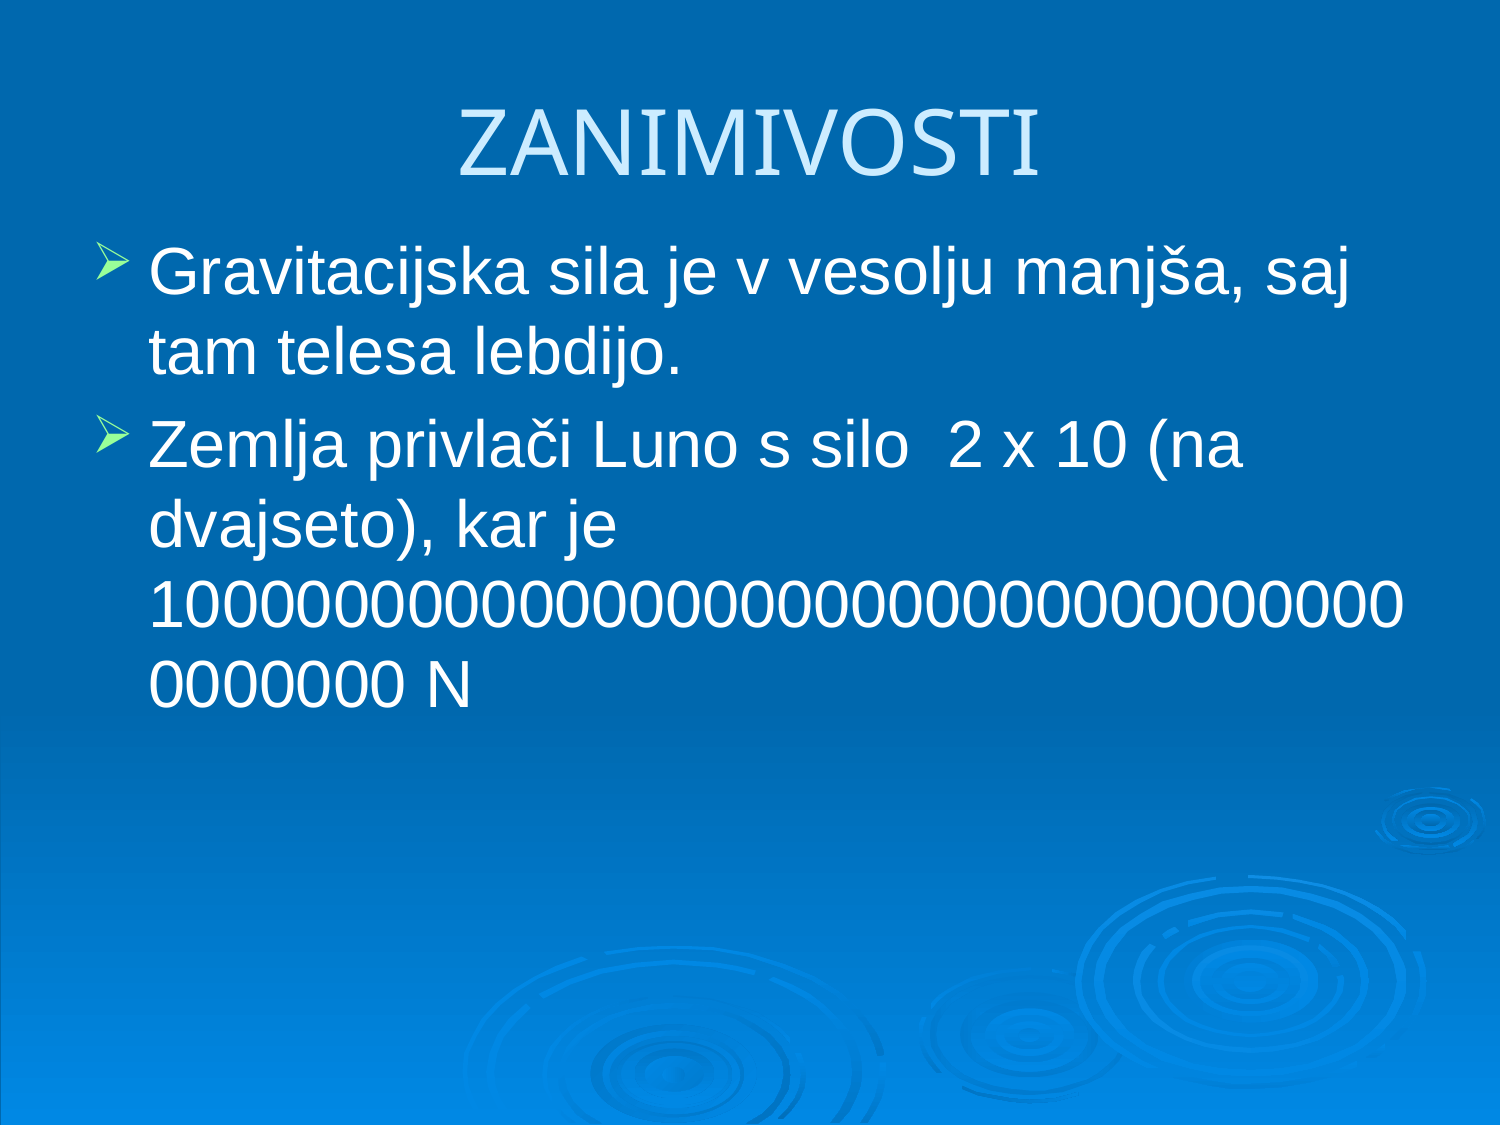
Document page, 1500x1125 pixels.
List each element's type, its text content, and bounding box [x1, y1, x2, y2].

list Gravitacijska sila je v vesolju manjša, saj tam telesa lebdijo. Zemlja privlači Luno s silo 2 x 10 (na dvajseto), kar je 10000000000000000000000000000000000000000 N [76, 220, 1427, 963]
title ZANIMIVOSTI [75, 45, 1425, 233]
